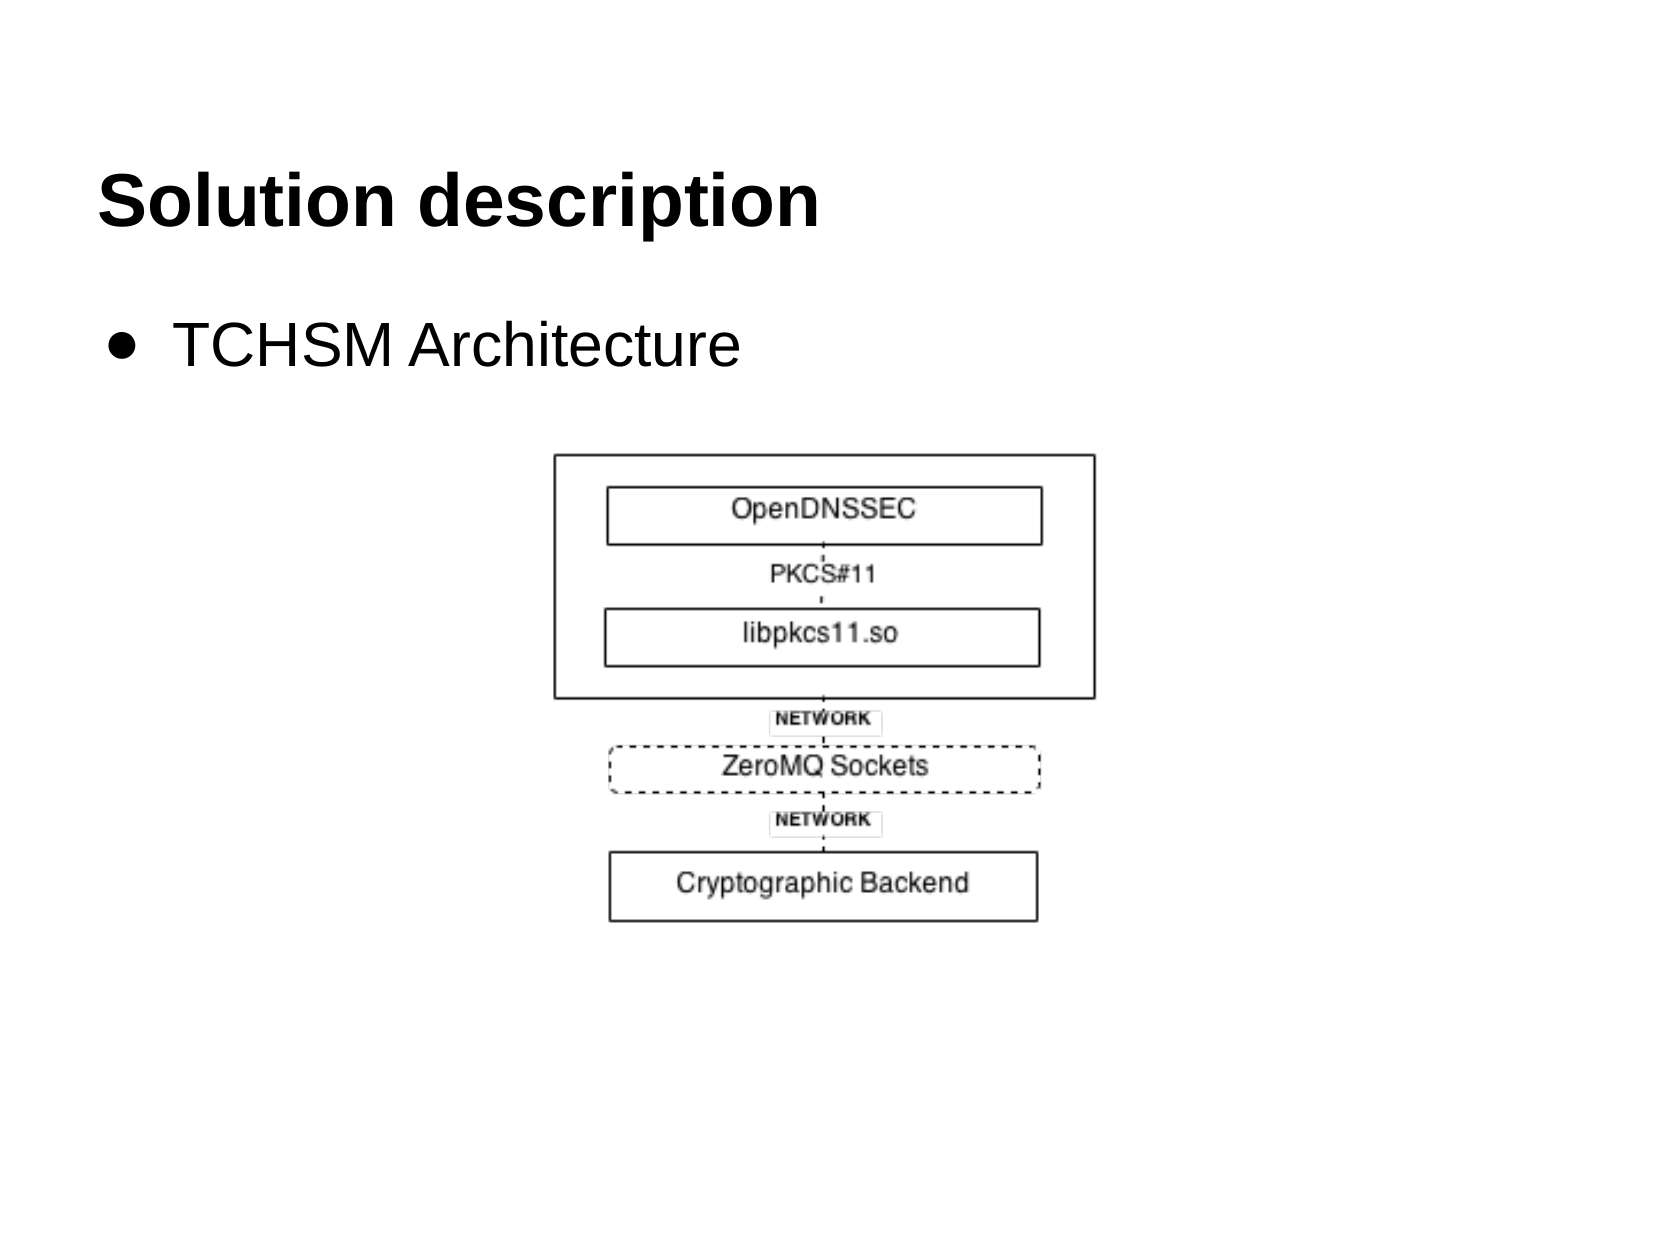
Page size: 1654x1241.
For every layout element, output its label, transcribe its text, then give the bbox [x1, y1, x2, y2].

title Solution description [82, 49, 1571, 257]
list TCHSM Architecture [82, 289, 1571, 1188]
picture [552, 450, 1101, 932]
